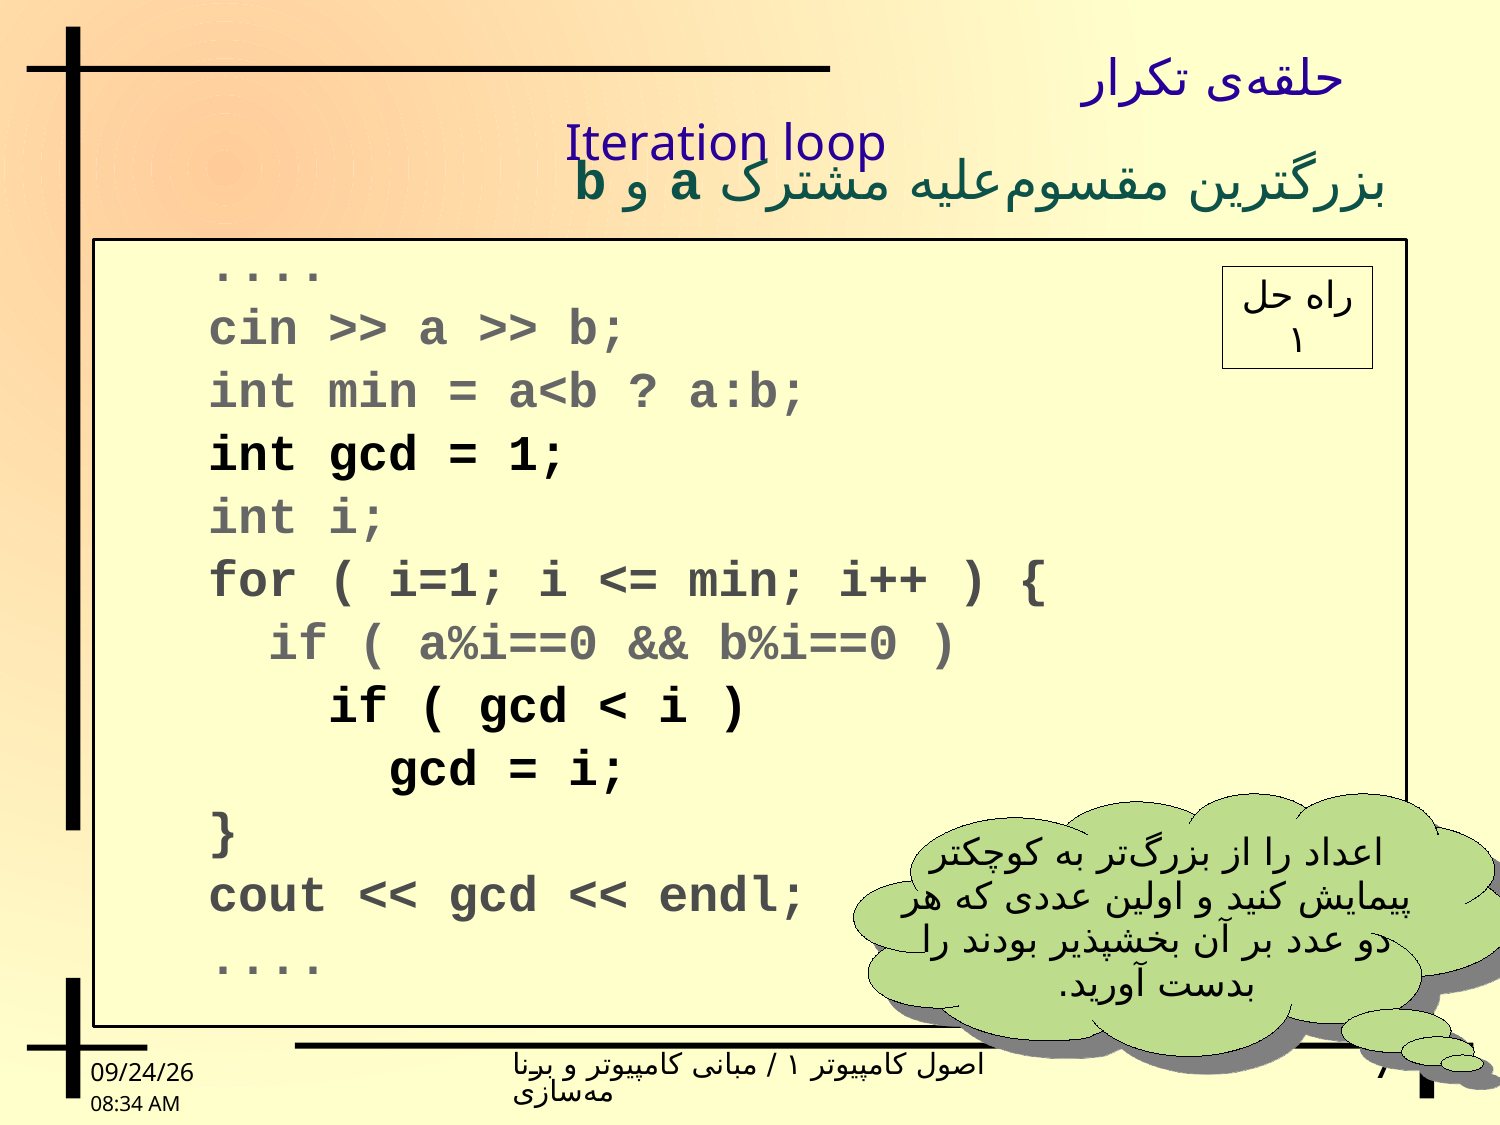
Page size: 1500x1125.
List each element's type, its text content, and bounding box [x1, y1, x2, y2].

text_box راه حل ۱ [1222, 266, 1373, 343]
text_box اعداد را از بزرگ‌تر به کوچکتر پیمایش کنید و اولین عددی که هر دو عدد بر آن بخشپذیر بودند را بدست آورید. [853, 793, 1500, 1072]
title حلقه‌ی تکرار Iteration loop [86, 52, 1367, 172]
list بزرگترین مقسوم‌علیه مشترک a و b [92, 148, 1441, 234]
list .... cin >> a >> b; int min = a<b ? a:b; int gcd = 1; int i; for ( i=1; i <= min; i++ ) { if ( a%i==0 && b%i==0 ) if ( gcd < i ) gcd = i; } cout << gcd << endl; .... [93, 239, 1407, 1027]
